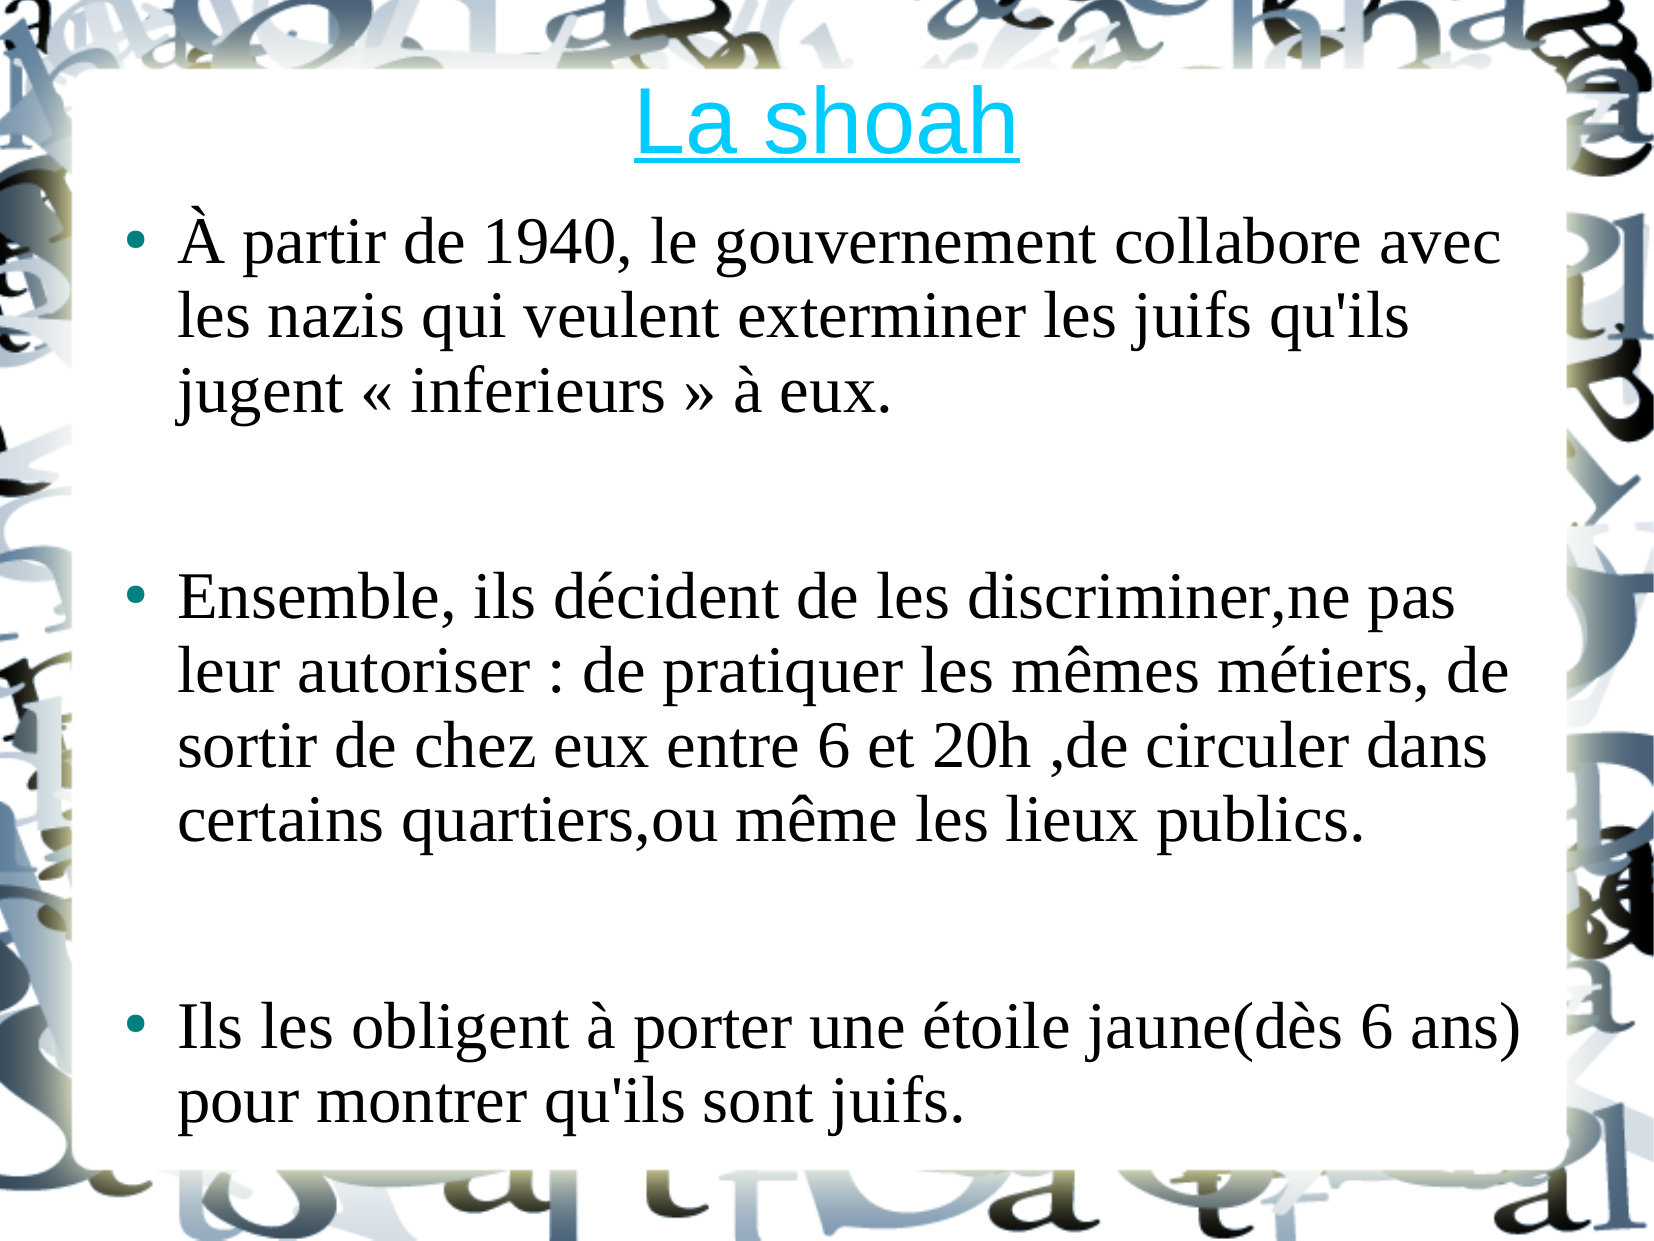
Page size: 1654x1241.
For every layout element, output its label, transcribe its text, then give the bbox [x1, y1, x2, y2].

list À partir de 1940, le gouvernement collabore avec les nazis qui veulent exterminer les juifs qu'ils jugent « inferieurs » à eux. Ensemble, ils décident de les discriminer,ne pas leur autoriser : de pratiquer les mêmes métiers, de sortir de chez eux entre 6 et 20h ,de circuler dans certains quartiers,ou même les lieux publics. Ils les obligent à porter une étoile jaune(dès 6 ans) pour montrer qu'ils sont juifs. [106, 204, 1530, 1241]
title La shoah [82, 17, 1571, 225]
picture [0, 0, 1654, 1241]
